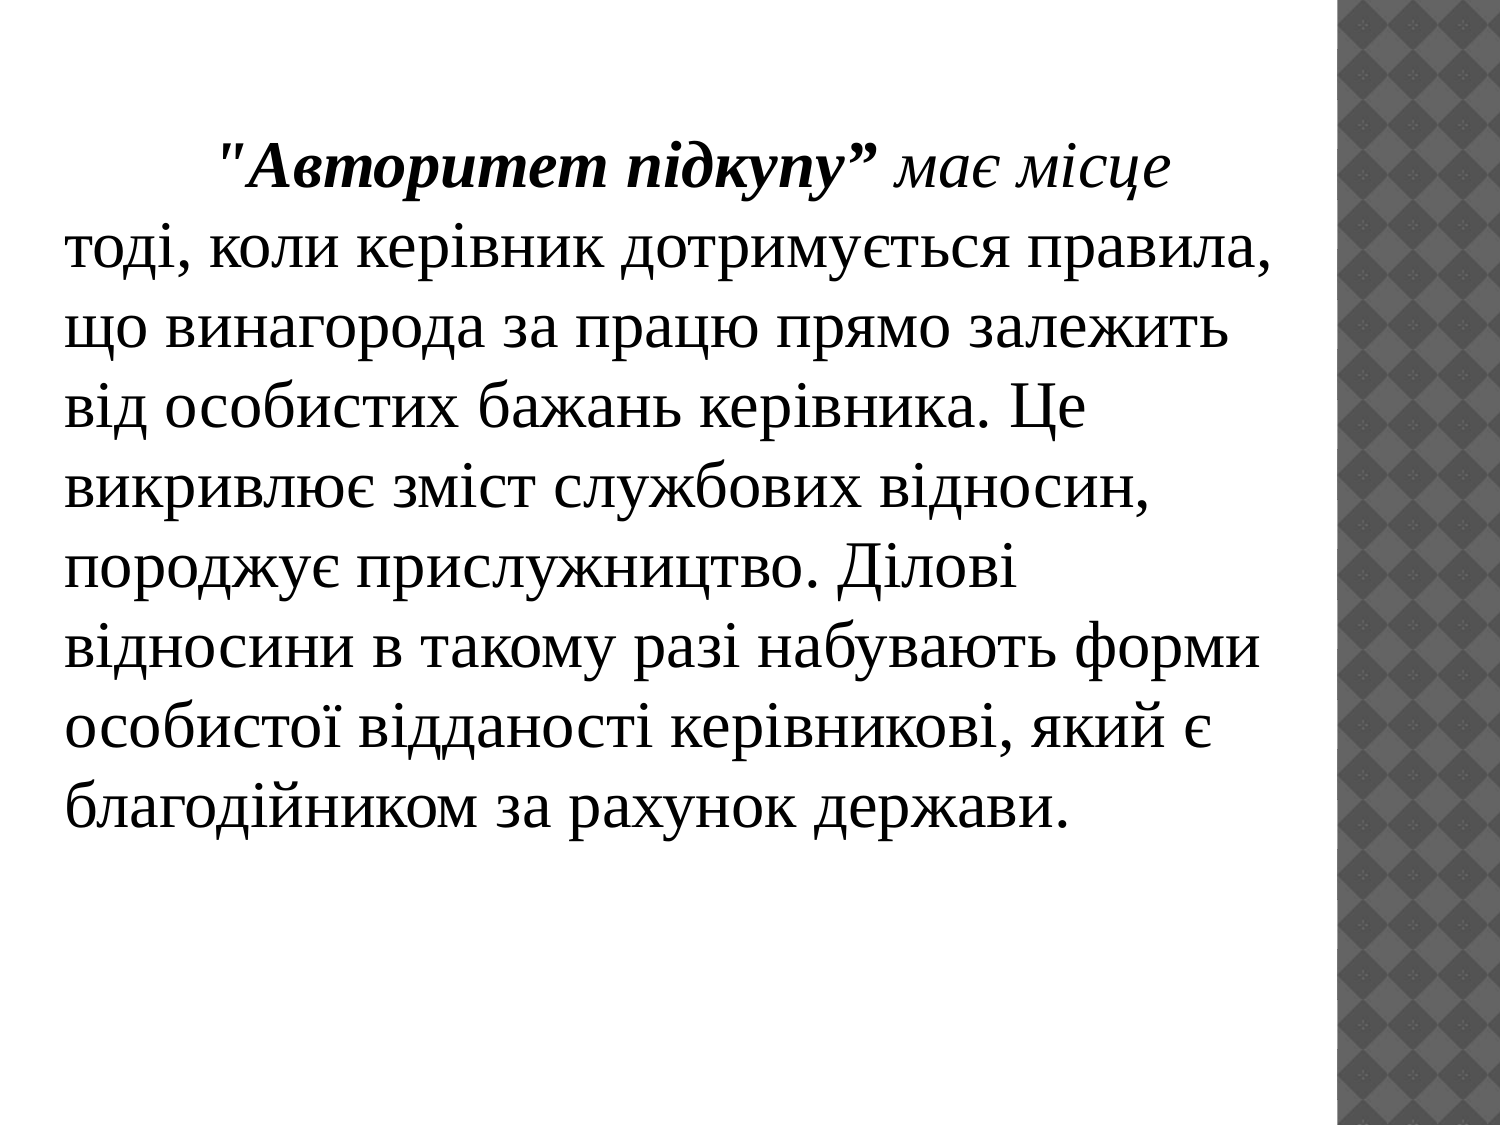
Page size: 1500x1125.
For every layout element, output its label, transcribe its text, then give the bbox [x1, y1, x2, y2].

list "Авторитет підкупу” має місце тоді, коли керівник дотримується правила, що винагорода за працю прямо залежить від особистих бажань керівника. Це викривлює зміст службових відносин, породжує при­служництво. Ділові відносини в такому разі набувають форми особи­стої відданості керівникові, який є благодійником за рахунок держави. [49, 113, 1329, 1001]
picture [1337, 0, 1500, 1125]
